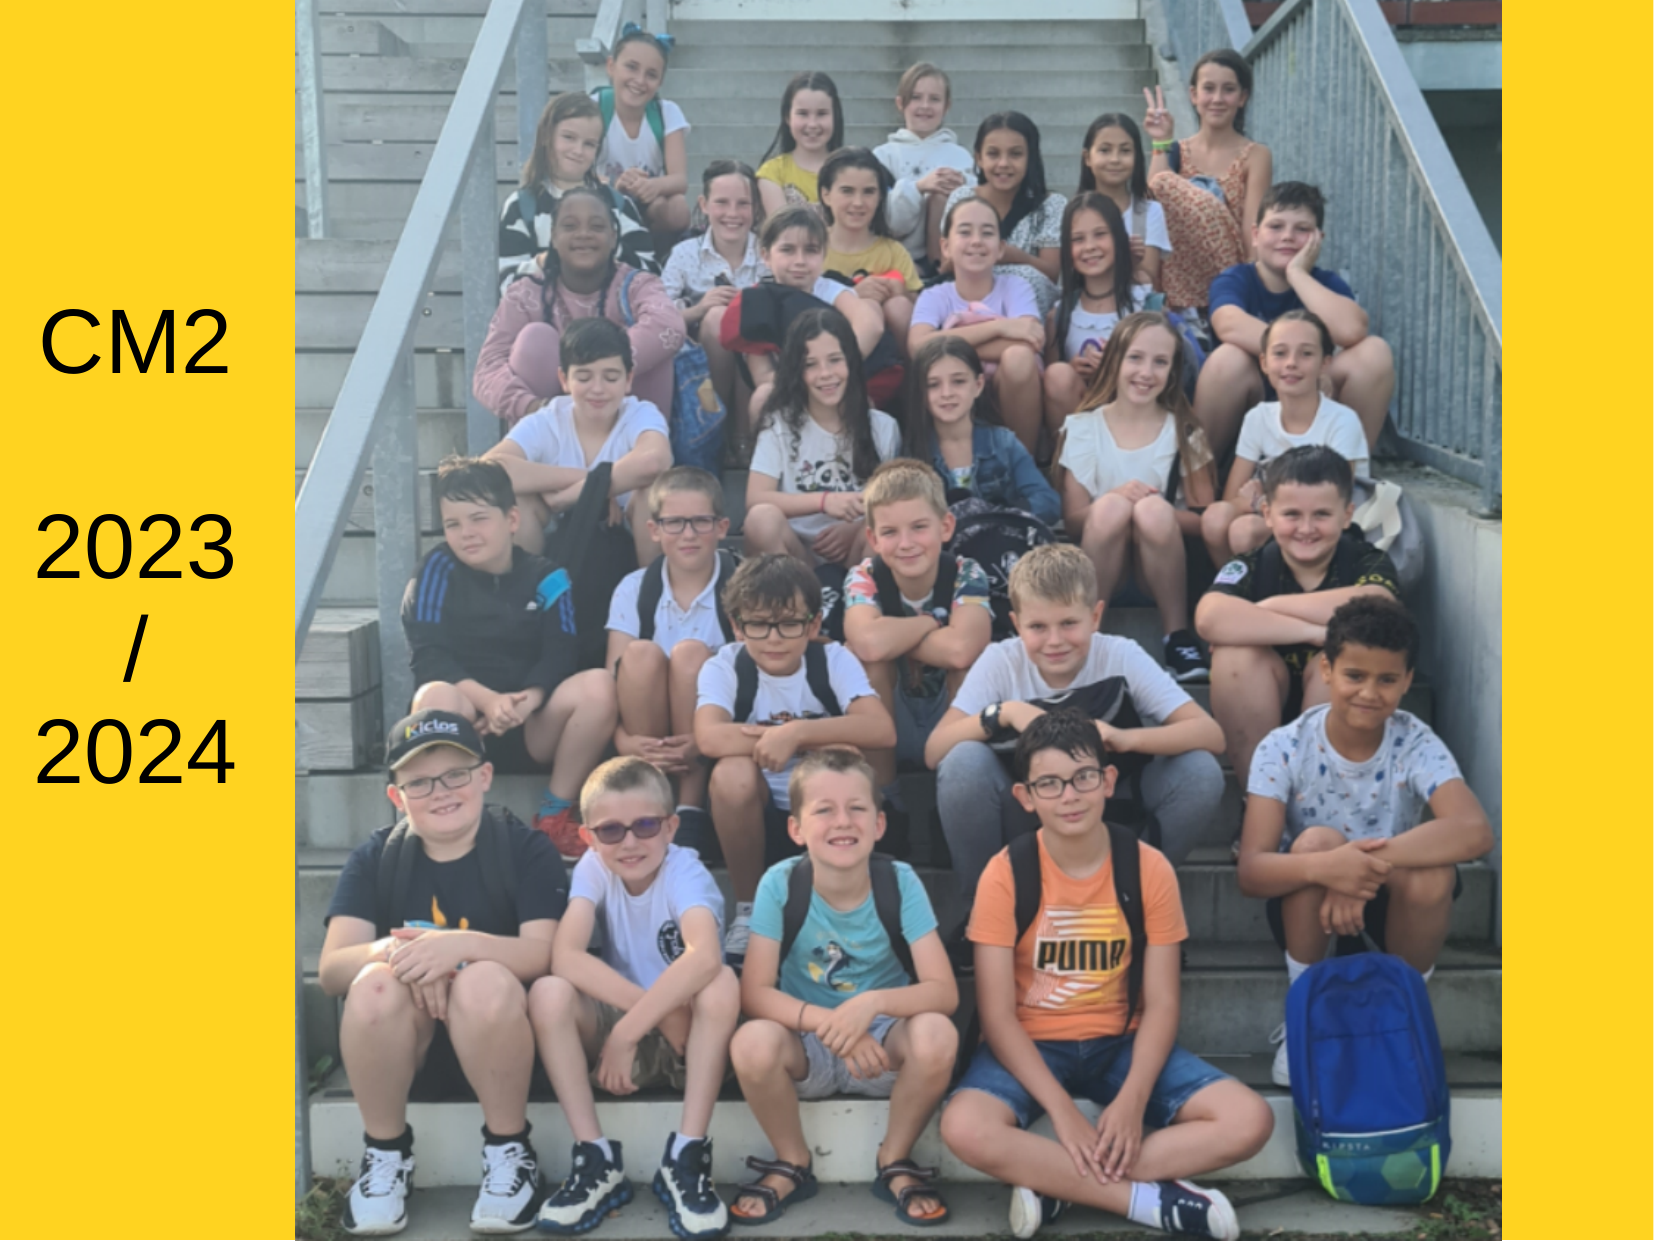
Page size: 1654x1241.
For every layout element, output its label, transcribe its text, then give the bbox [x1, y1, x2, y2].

picture [295, 0, 1502, 1241]
title CM2 2023 / 2024 [0, 290, 295, 804]
